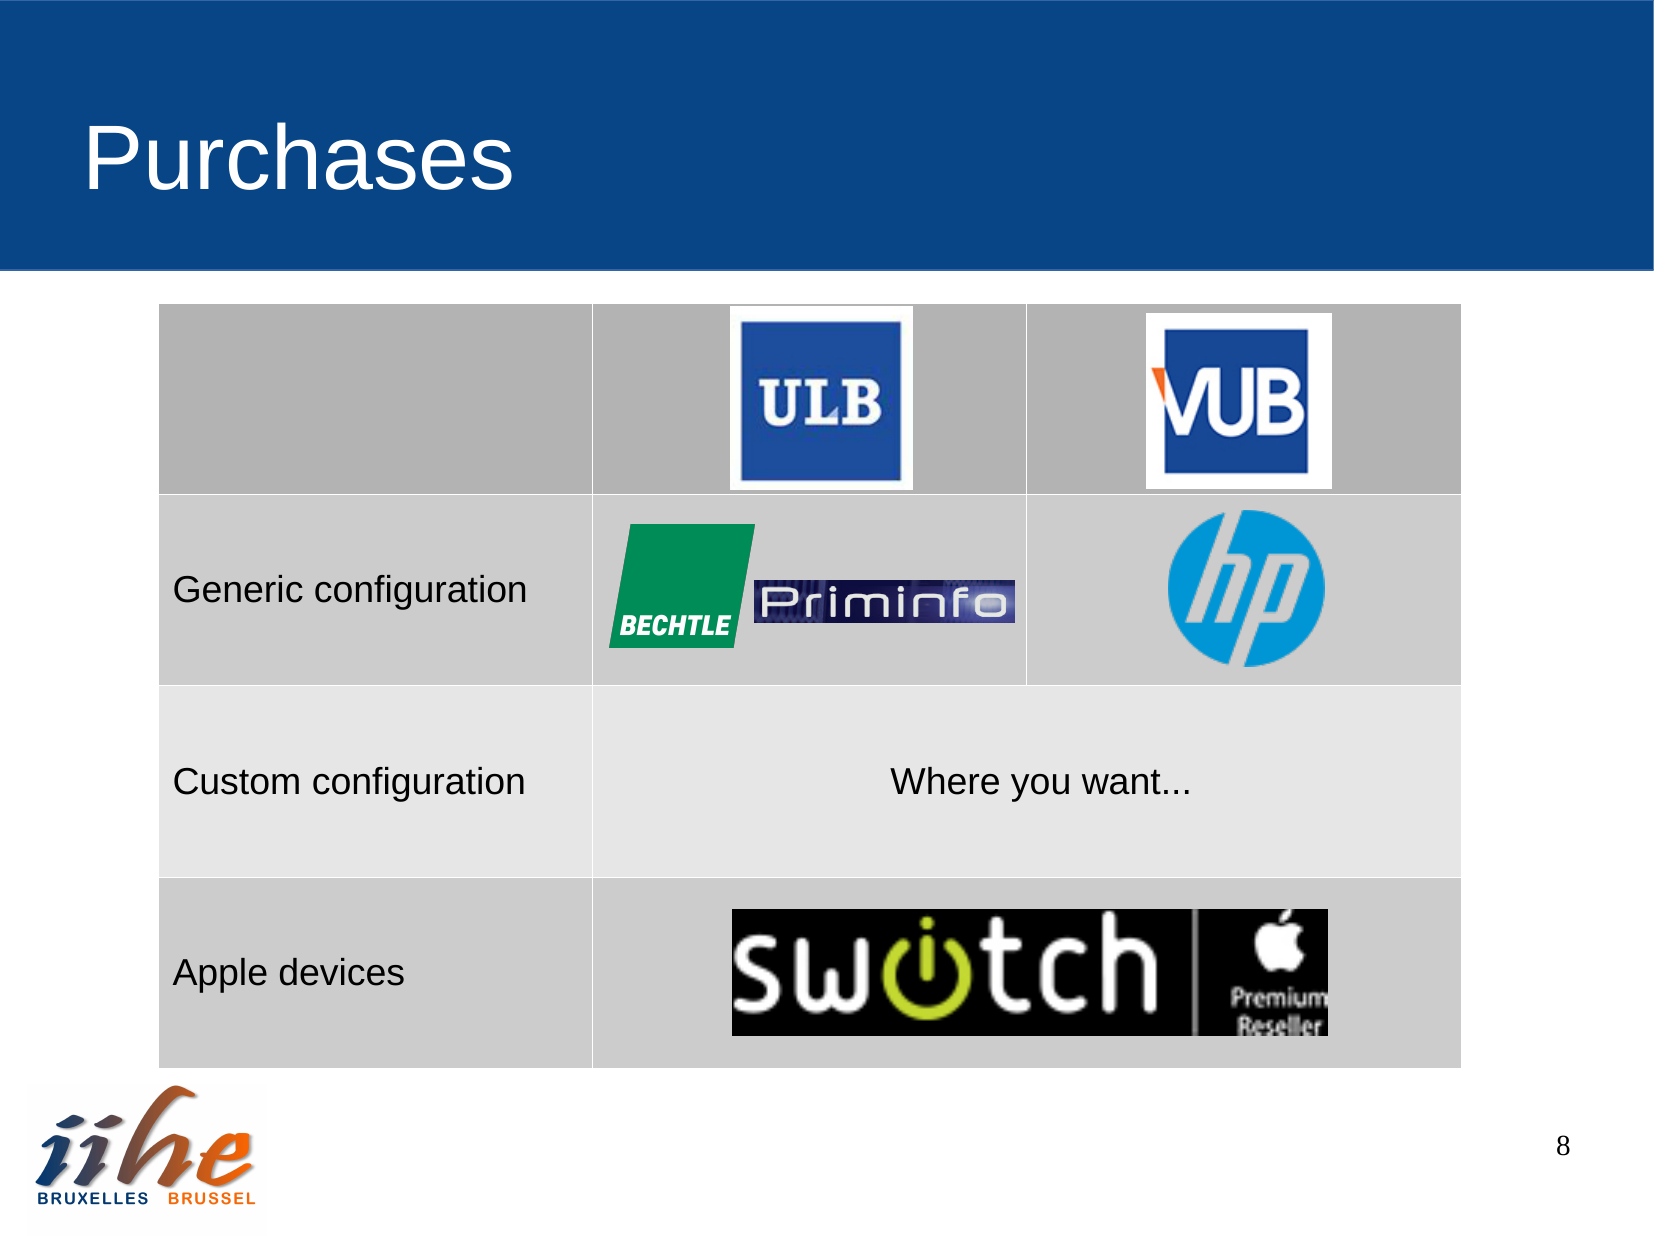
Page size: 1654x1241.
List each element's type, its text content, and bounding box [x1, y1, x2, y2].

text_box Purchases [82, 49, 1571, 257]
table_cell Custom configuration [159, 686, 592, 877]
table_cell Apple devices [159, 878, 592, 1068]
table_cell Where you want... [593, 686, 1461, 877]
table_cell [593, 878, 1461, 1068]
picture [1168, 510, 1325, 667]
table_cell [1027, 495, 1461, 685]
table_cell Generic configuration [159, 495, 592, 685]
picture [732, 909, 1328, 1036]
picture [1146, 313, 1332, 489]
picture [730, 306, 913, 490]
picture [1168, 510, 1252, 622]
table_header [593, 304, 1026, 494]
table_cell [593, 495, 1026, 685]
picture [609, 524, 1015, 648]
table_header [159, 304, 592, 494]
table_header [1027, 304, 1461, 494]
picture [27, 1084, 267, 1236]
